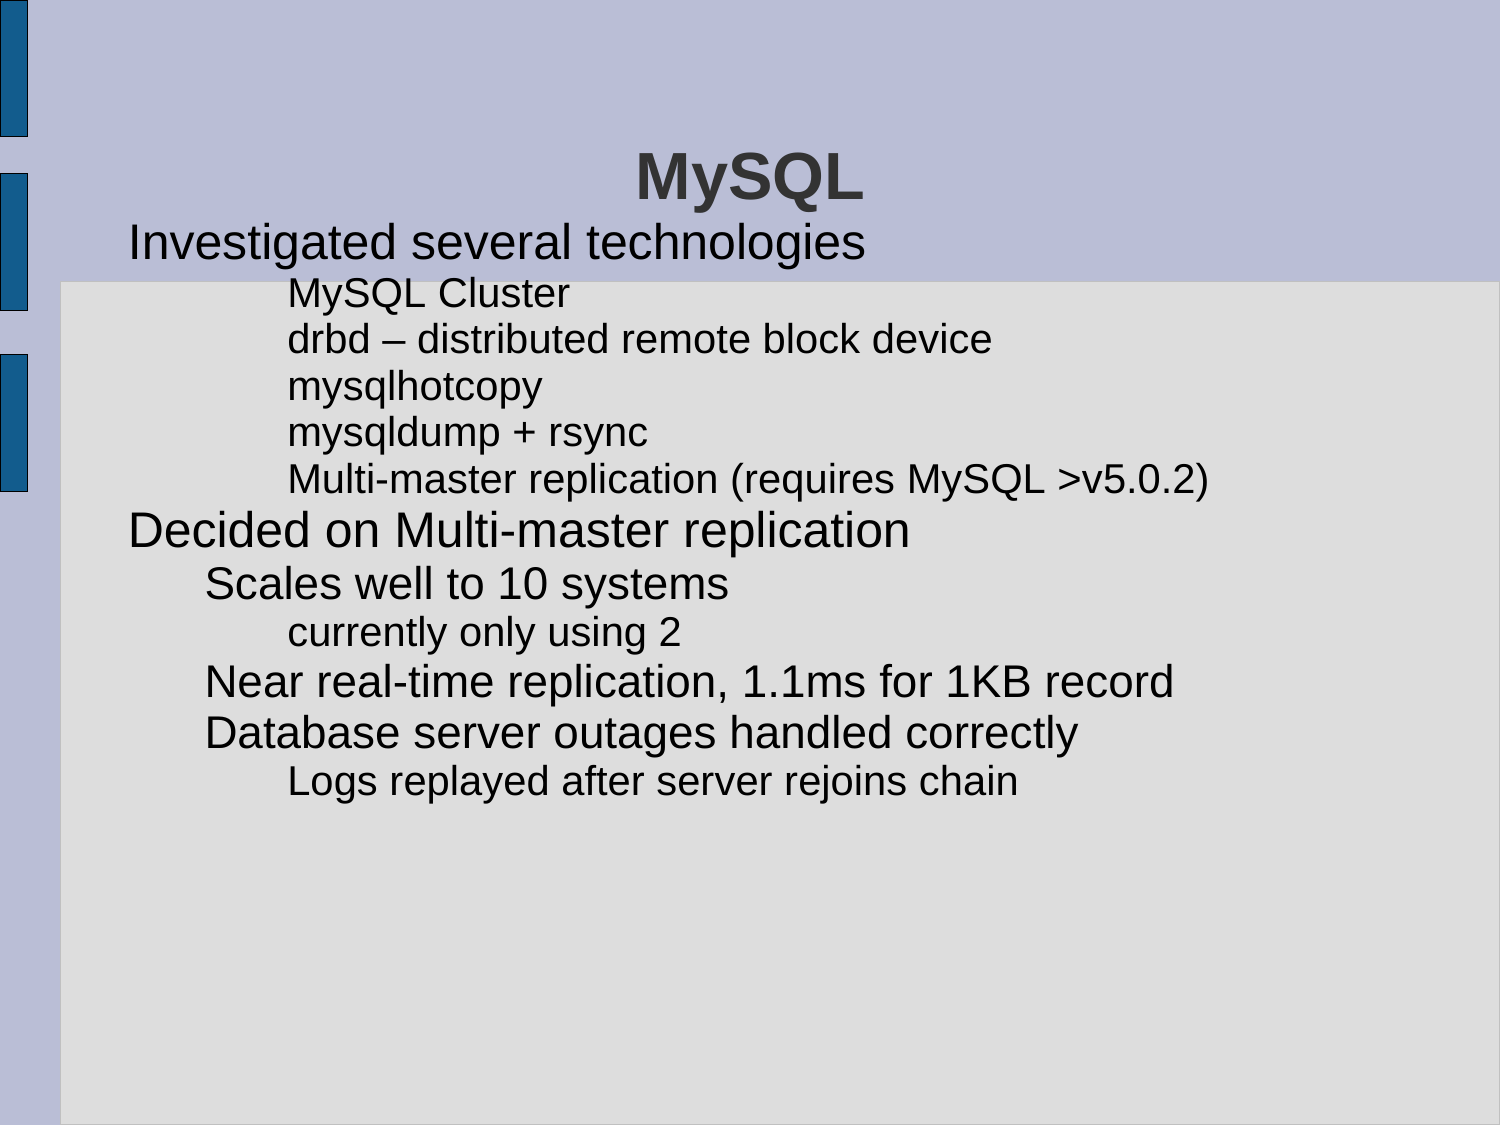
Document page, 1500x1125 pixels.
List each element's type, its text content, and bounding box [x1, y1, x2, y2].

list Investigated several technologies MySQL Cluster drbd – distributed remote block device mysqlhotcopy mysqldump + rsync Multi-master replication (requires MySQL >v5.0.2) Decided on Multi-master replication Scales well to 10 systems currently only using 2 Near real-time replication, 1.1ms for 1KB record Database server outages handled correctly Logs replayed after server rejoins chain [110, 214, 1392, 931]
title MySQL [110, 83, 1392, 214]
